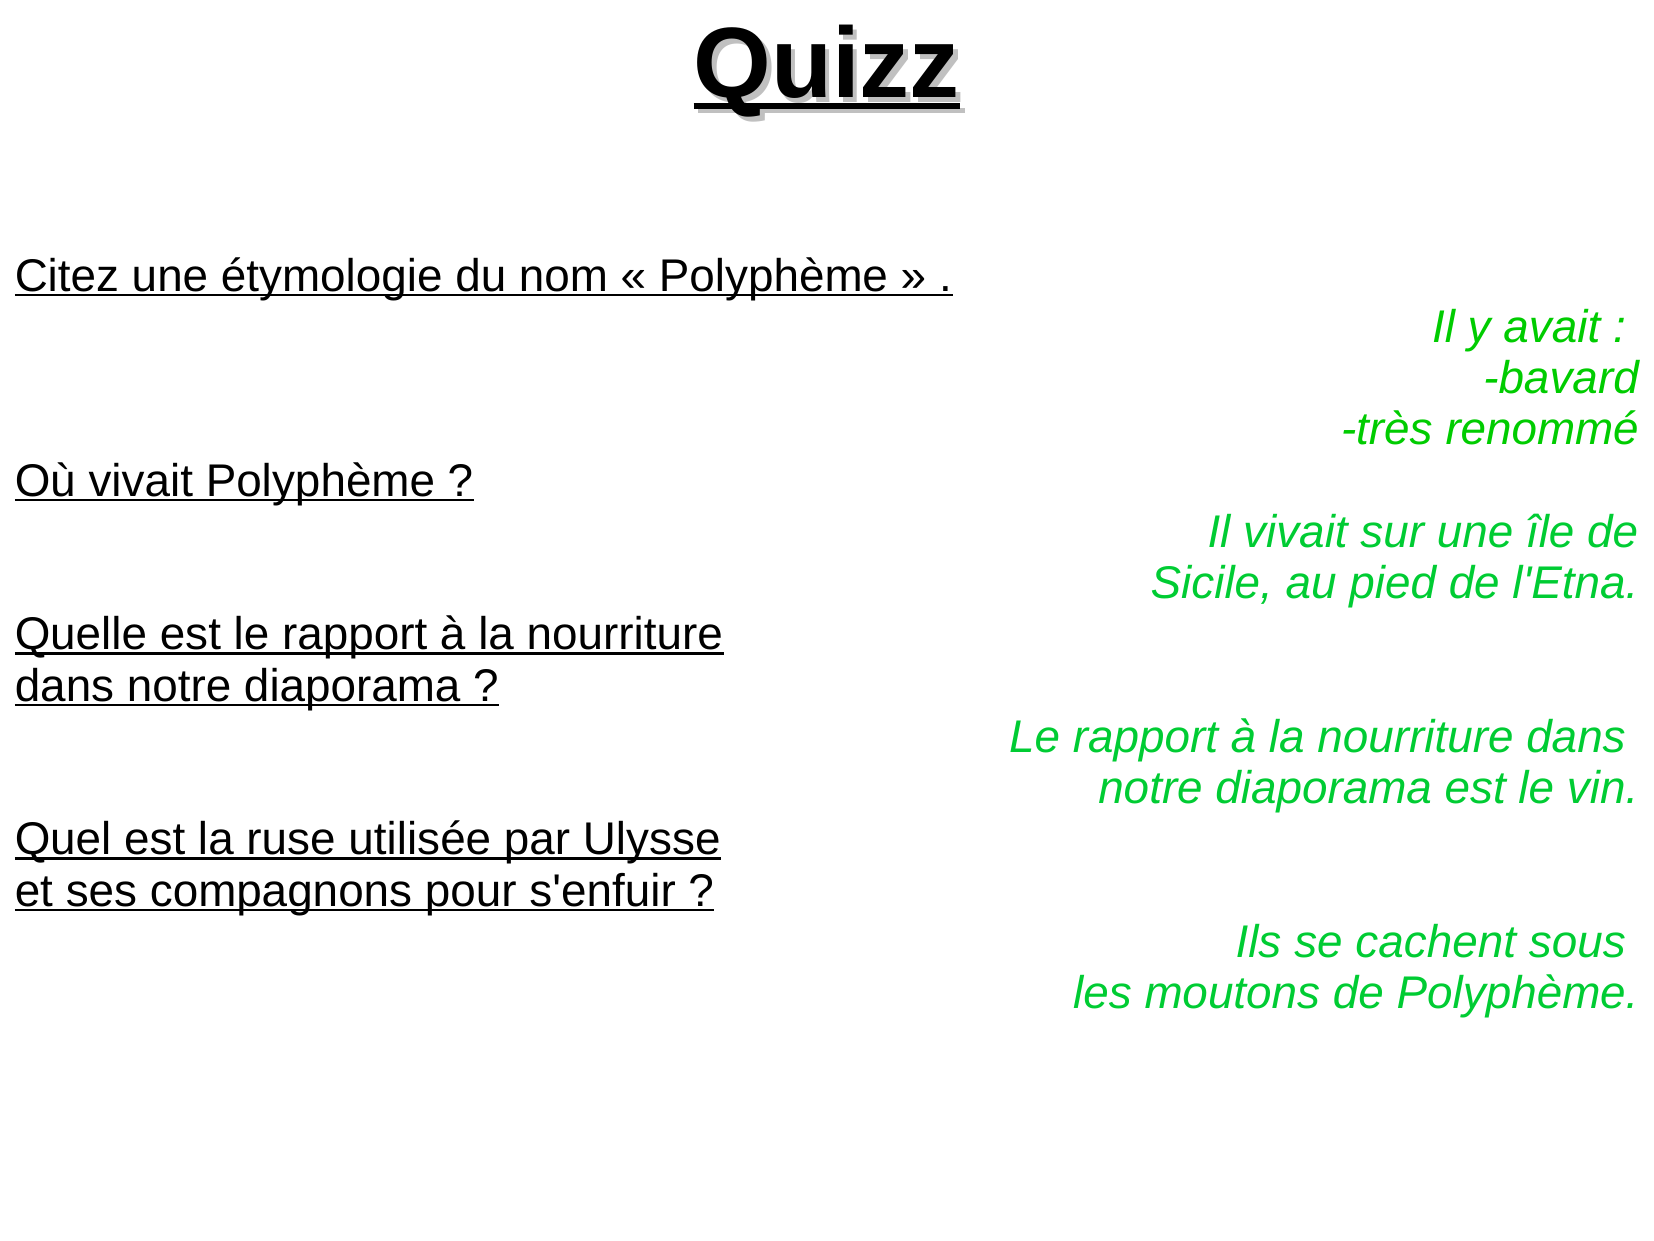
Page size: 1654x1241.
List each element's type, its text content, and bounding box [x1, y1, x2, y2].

text_box Citez une étymologie du nom « Polyphème » . Il y avait : -bavard -très renommé Où vivait Polyphème ? Il vivait sur une île de Sicile, au pied de l'Etna. Quelle est le rapport à la nourriture dans notre diaporama ? Le rapport à la nourriture dans notre diaporama est le vin. Quel est la ruse utilisée par Ulysse et ses compagnons pour s'enfuir ? Ils se cachent sous les moutons de Polyphème. [0, 242, 1654, 1241]
text_box Quizz [0, 0, 1654, 127]
